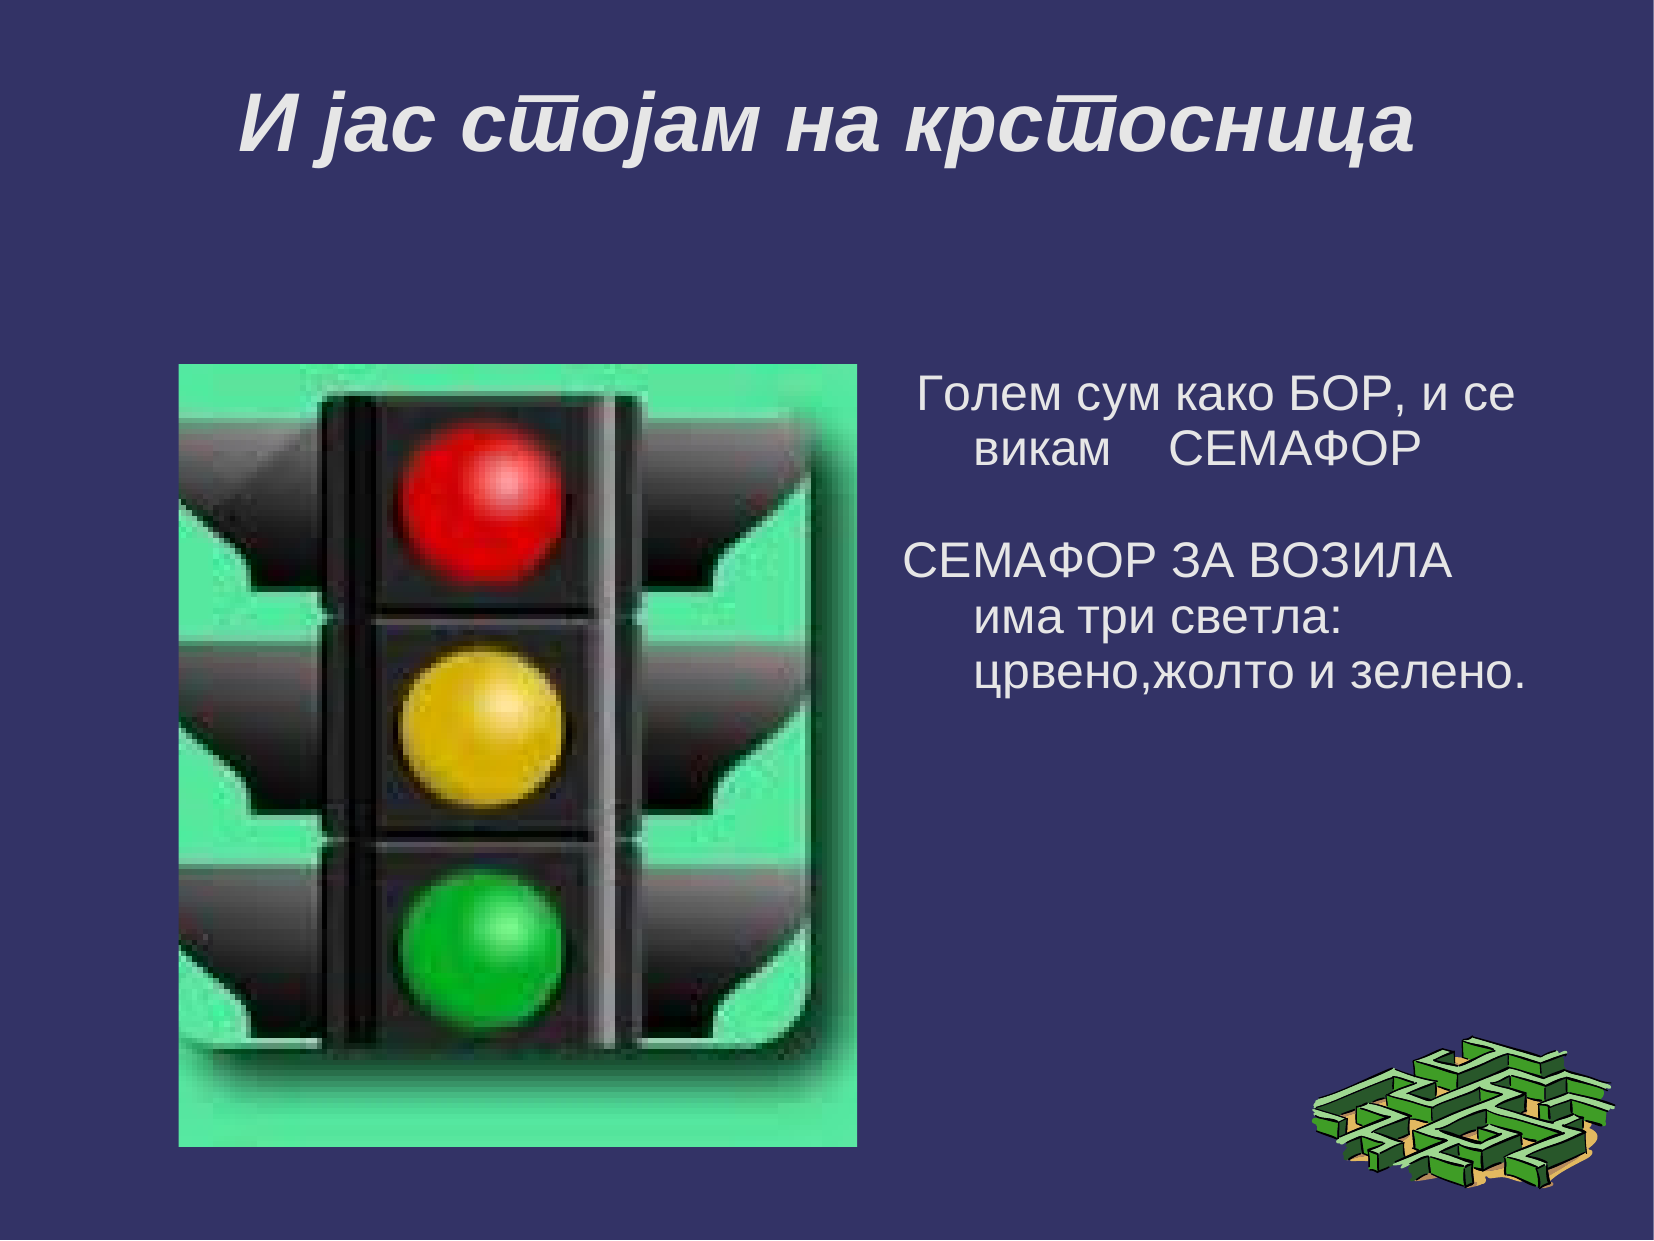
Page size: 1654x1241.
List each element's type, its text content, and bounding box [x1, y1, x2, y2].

title И јас стојам на крстосница [121, 74, 1534, 172]
list Голем сум како БОР, и се викам СЕМАФОР СЕМАФОР ЗА ВОЗИЛА има три светла: црвено,жолто и зелено. [891, 364, 1570, 773]
picture [178, 364, 858, 1147]
